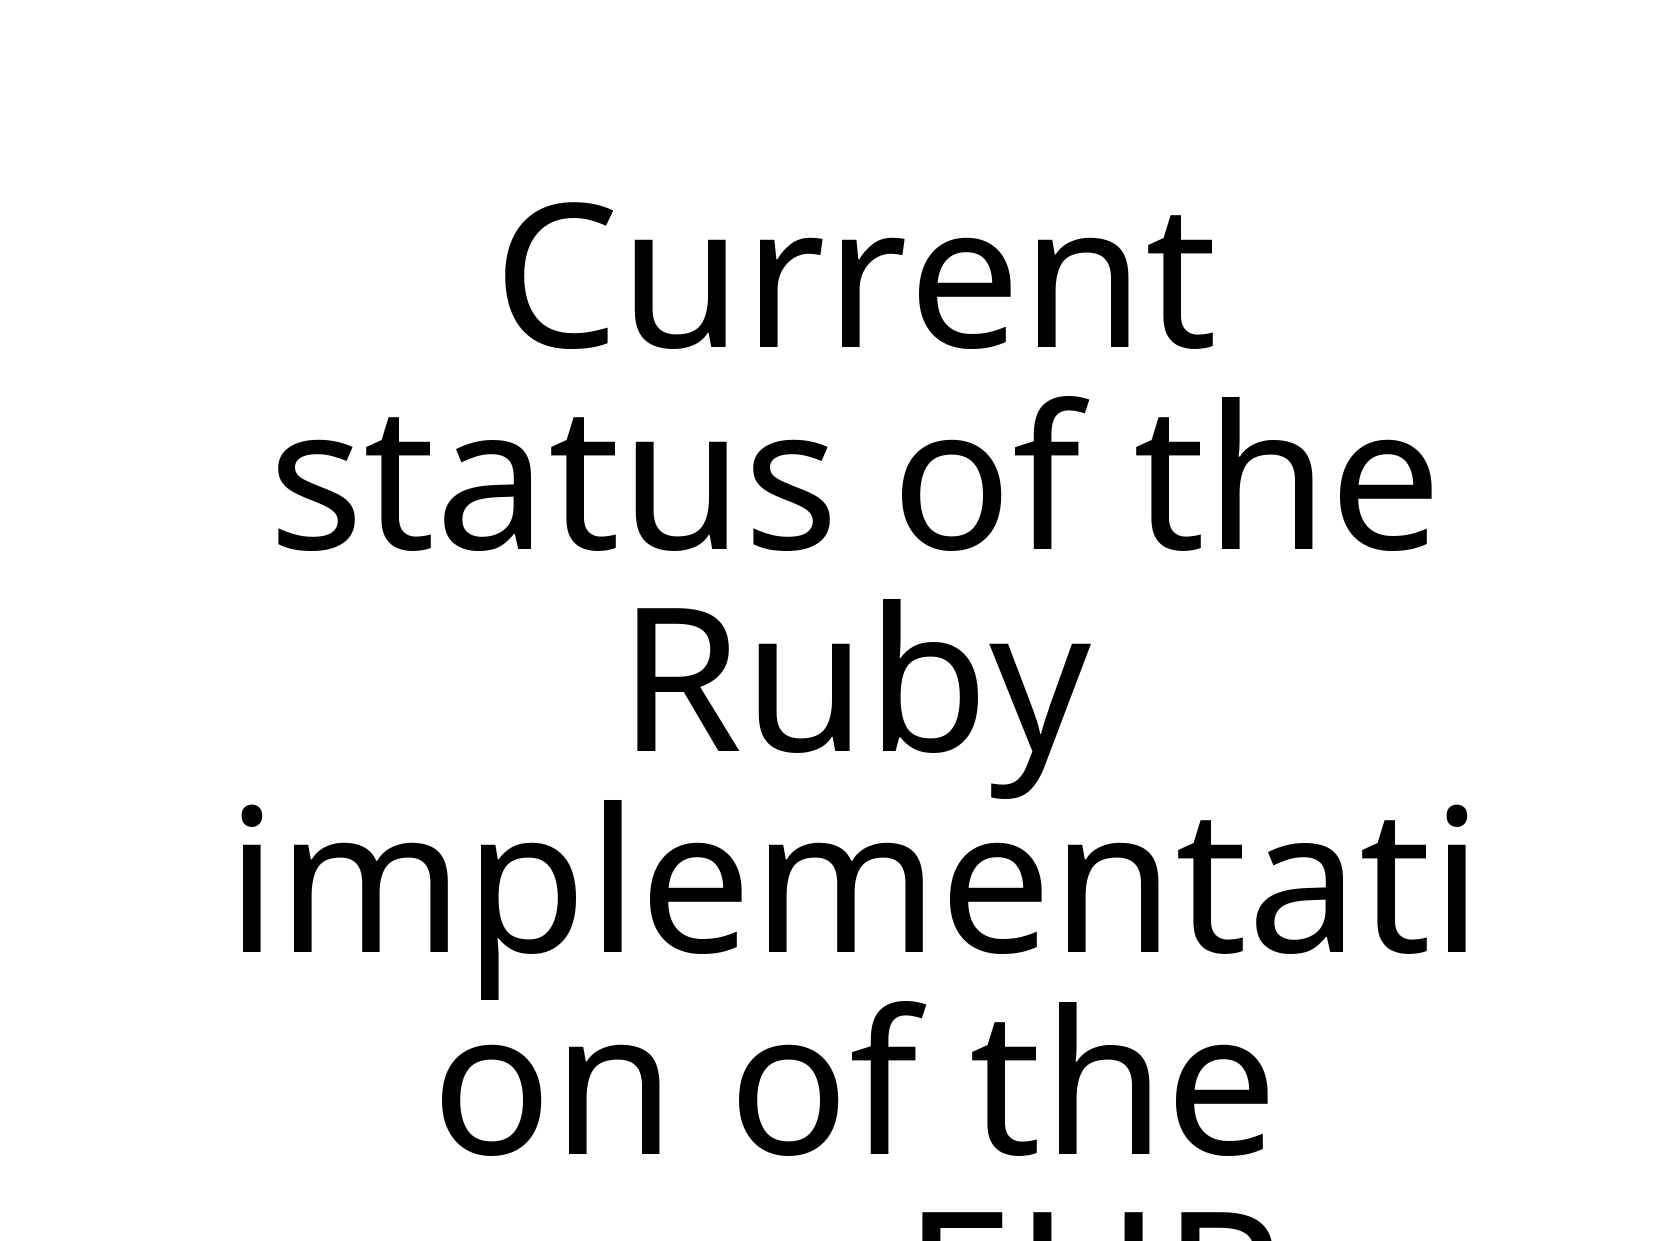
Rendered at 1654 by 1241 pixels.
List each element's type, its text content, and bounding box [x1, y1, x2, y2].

text_box Current status of the Ruby implementation of the openEHR [204, 147, 1506, 1163]
